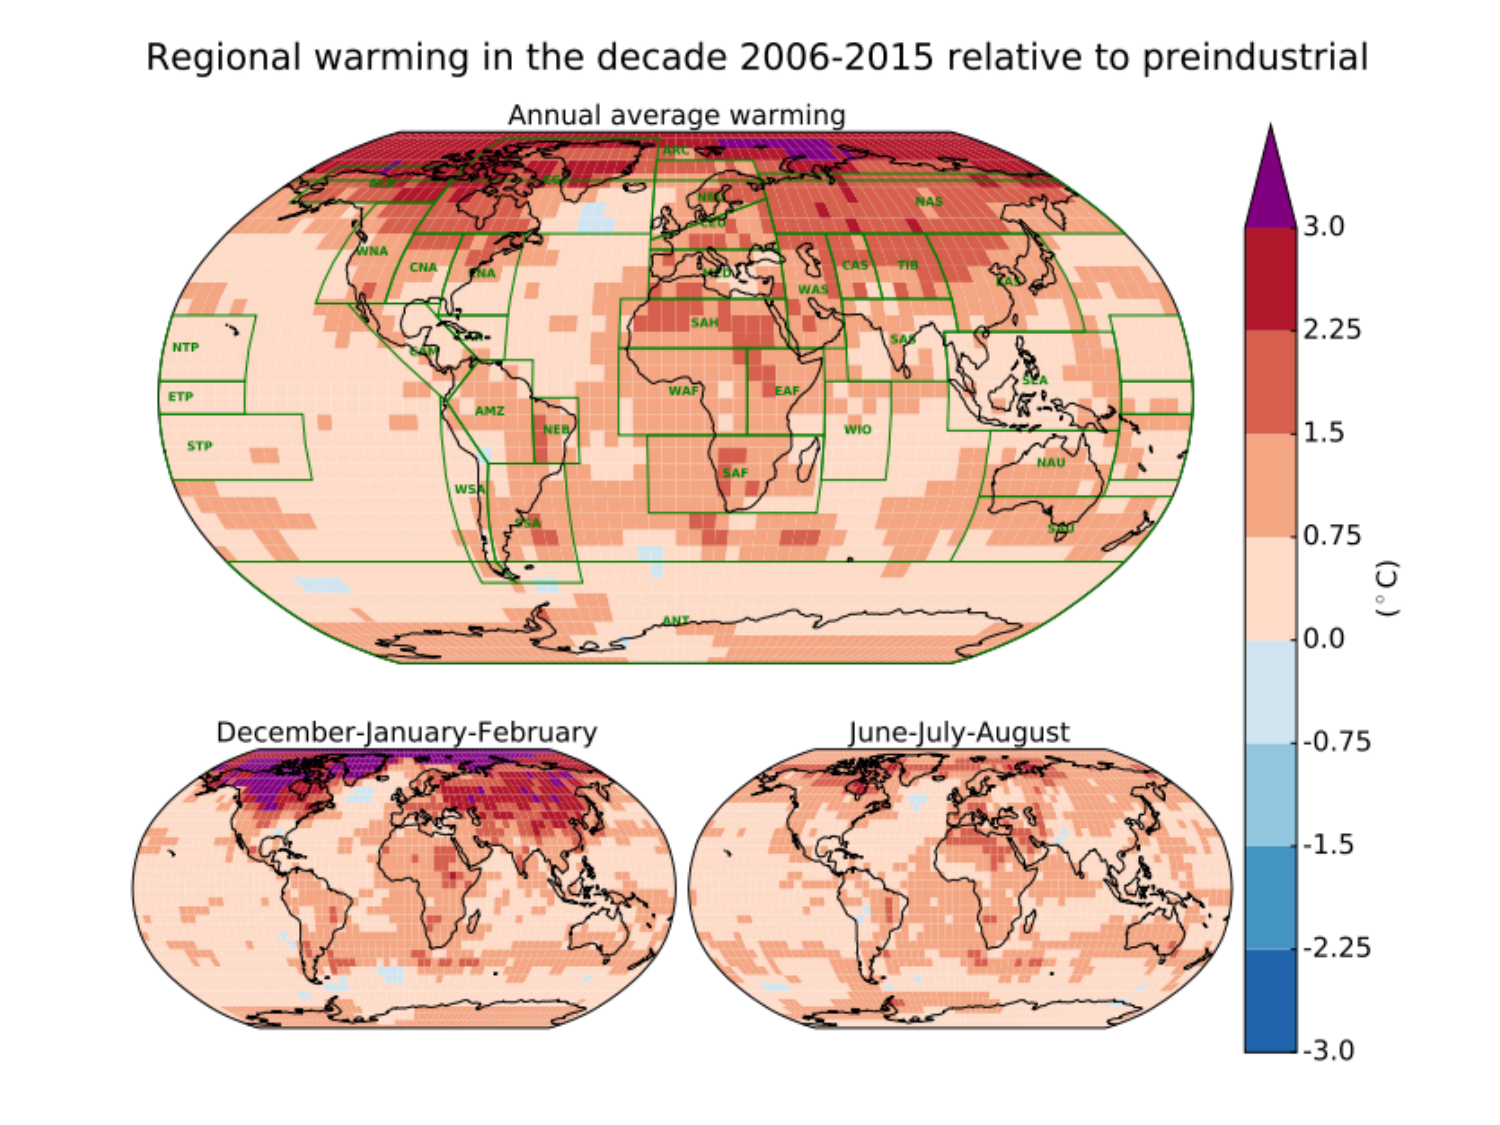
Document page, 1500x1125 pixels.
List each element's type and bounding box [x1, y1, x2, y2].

picture [86, 32, 1439, 1085]
